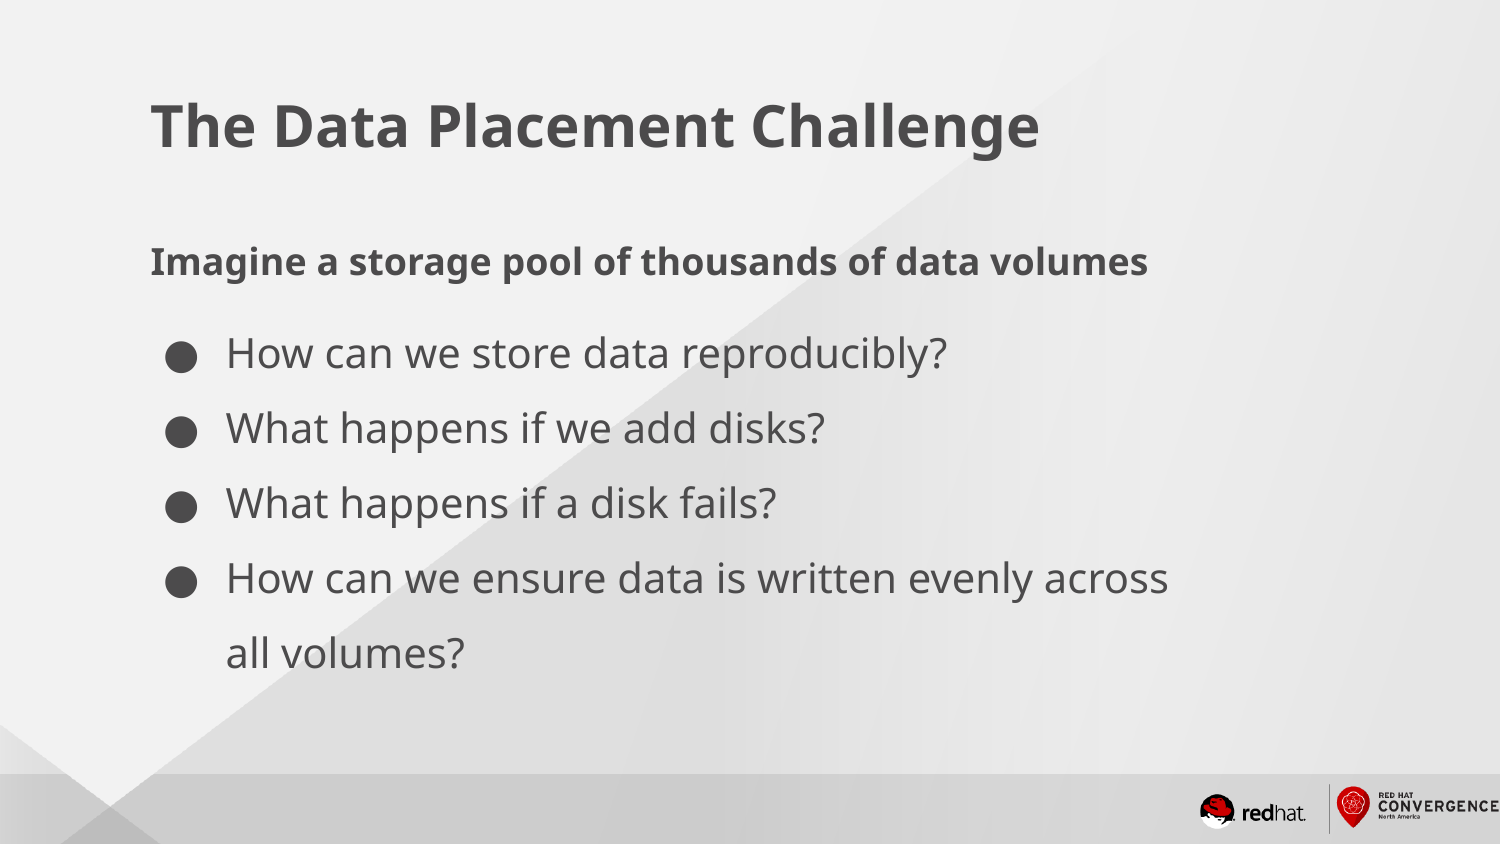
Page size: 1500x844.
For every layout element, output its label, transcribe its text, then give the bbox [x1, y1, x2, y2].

text_box The Data Placement Challenge [135, 0, 1365, 175]
text_box Imagine a storage pool of thousands of data volumes [135, 216, 1295, 287]
text_box How can we store data reproducibly? What happens if we add disks? What happens if a disk fails? How can we ensure data is written evenly across all volumes? [135, 287, 1365, 805]
picture [0, 0, 1500, 844]
